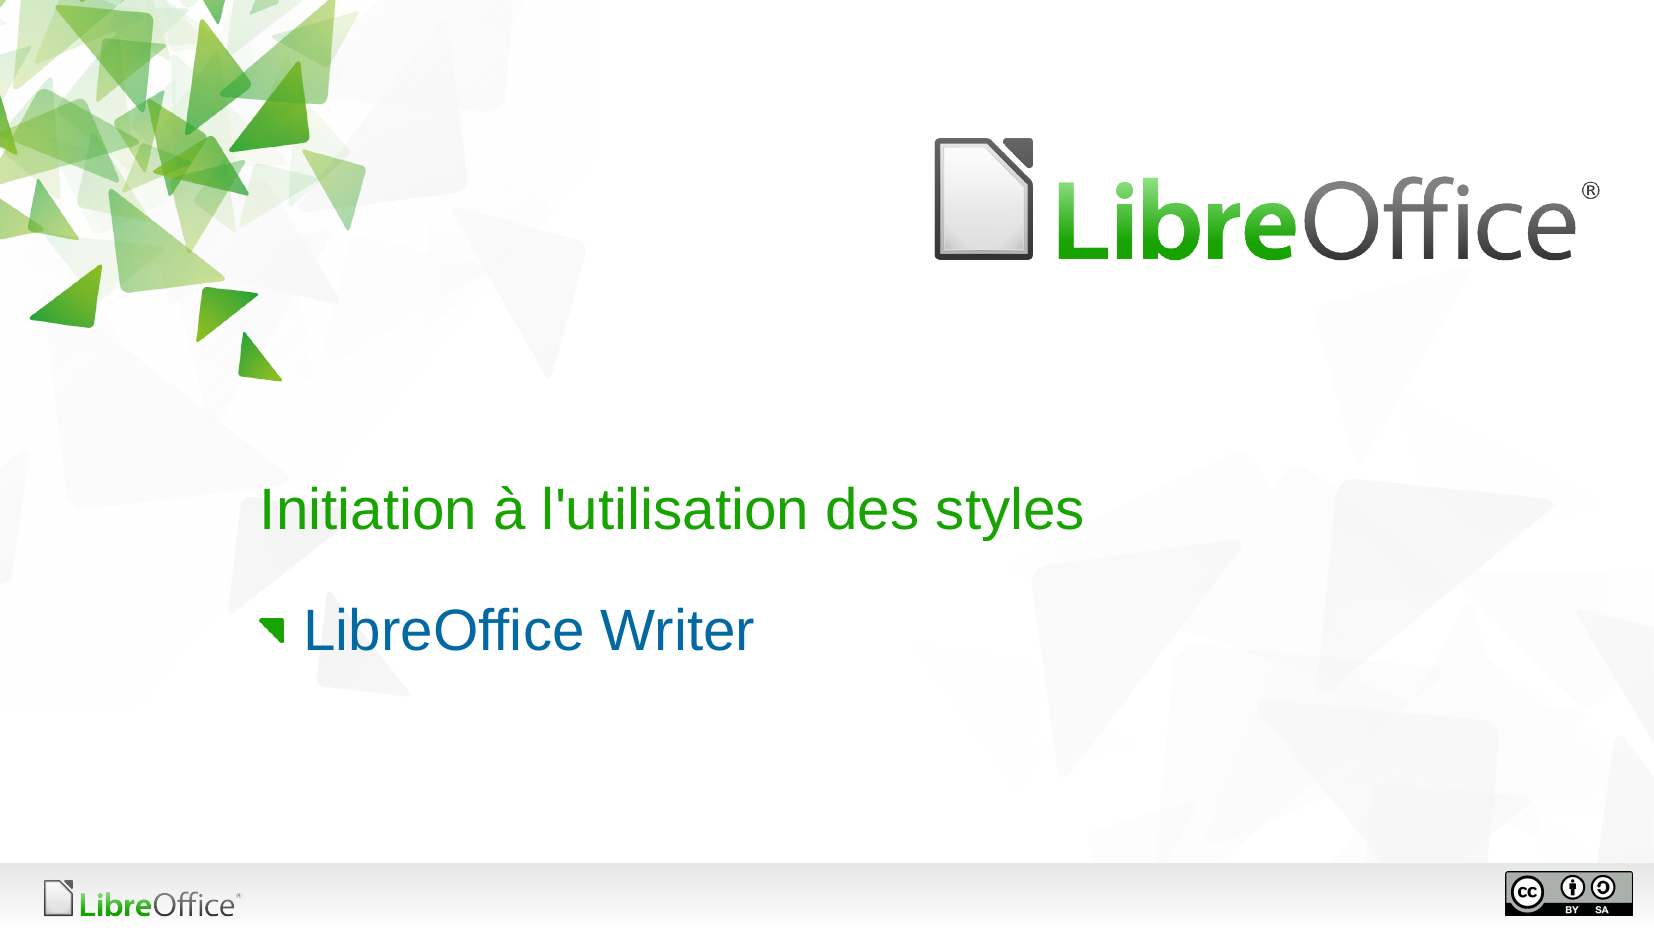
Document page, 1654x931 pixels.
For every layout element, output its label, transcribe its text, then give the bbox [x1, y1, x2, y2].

picture [885, 88, 1654, 864]
picture [0, 0, 596, 709]
picture [29, 865, 249, 931]
title Initiation à l'utilisation des styles [259, 442, 1648, 576]
list LibreOffice Writer [259, 597, 1530, 931]
picture [1505, 871, 1633, 916]
